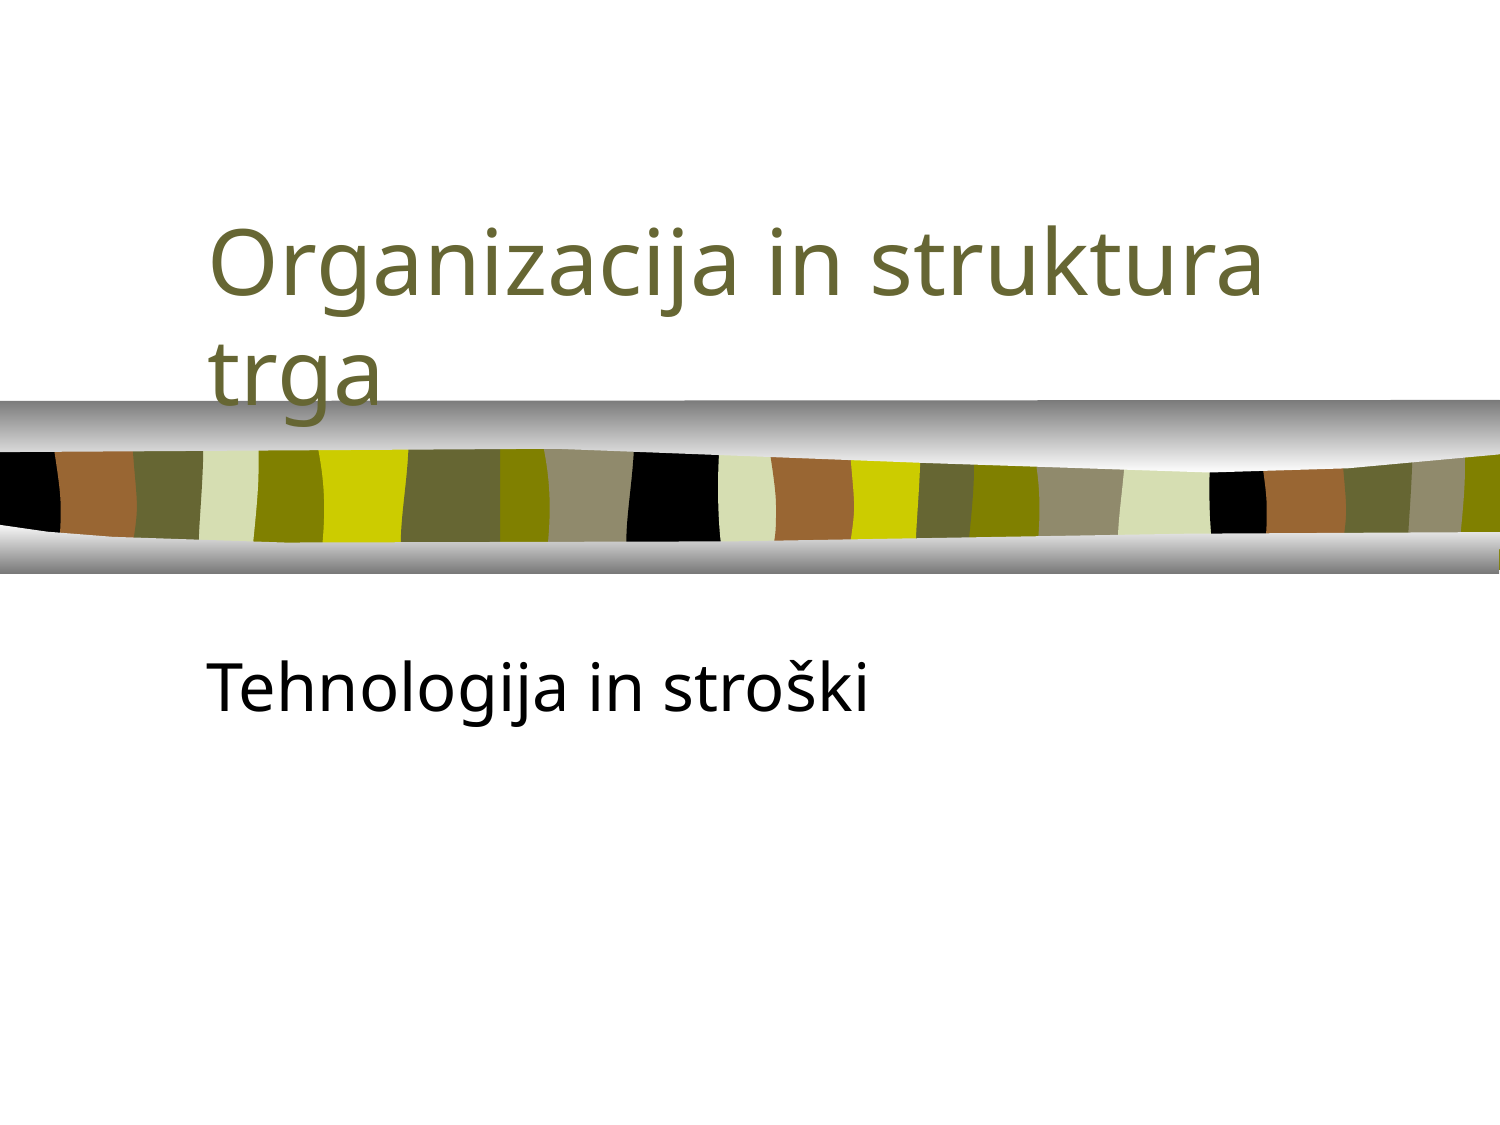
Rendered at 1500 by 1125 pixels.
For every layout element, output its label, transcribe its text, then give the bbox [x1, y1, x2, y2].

text_box Tehnologija in stroški [191, 637, 1242, 926]
title Organizacija in struktura trga [192, 219, 1468, 408]
